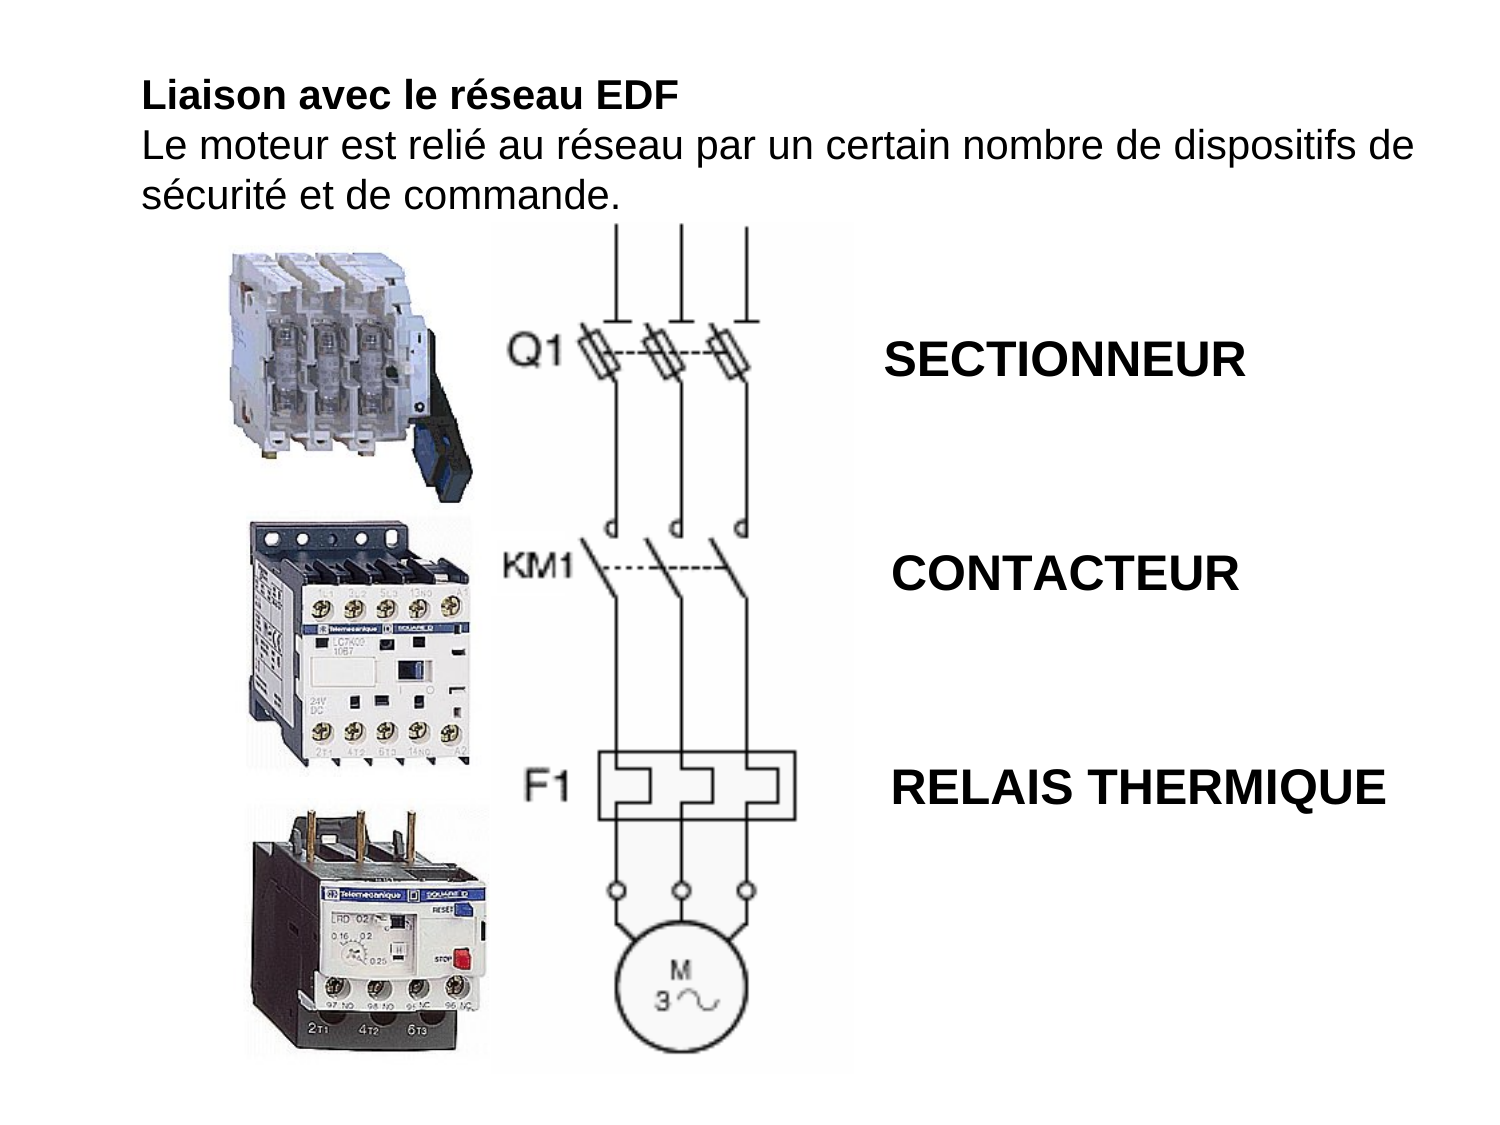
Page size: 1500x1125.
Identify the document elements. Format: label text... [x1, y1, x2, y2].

picture [218, 222, 854, 1074]
text_box Liaison avec le réseau EDF Le moteur est relié au réseau par un certain nombre de dispositifs de sécurité et de commande. [126, 60, 1500, 226]
text_box SECTIONNEUR [868, 318, 1262, 395]
text_box RELAIS THERMIQUE [875, 747, 1403, 823]
text_box CONTACTEUR [876, 533, 1256, 609]
